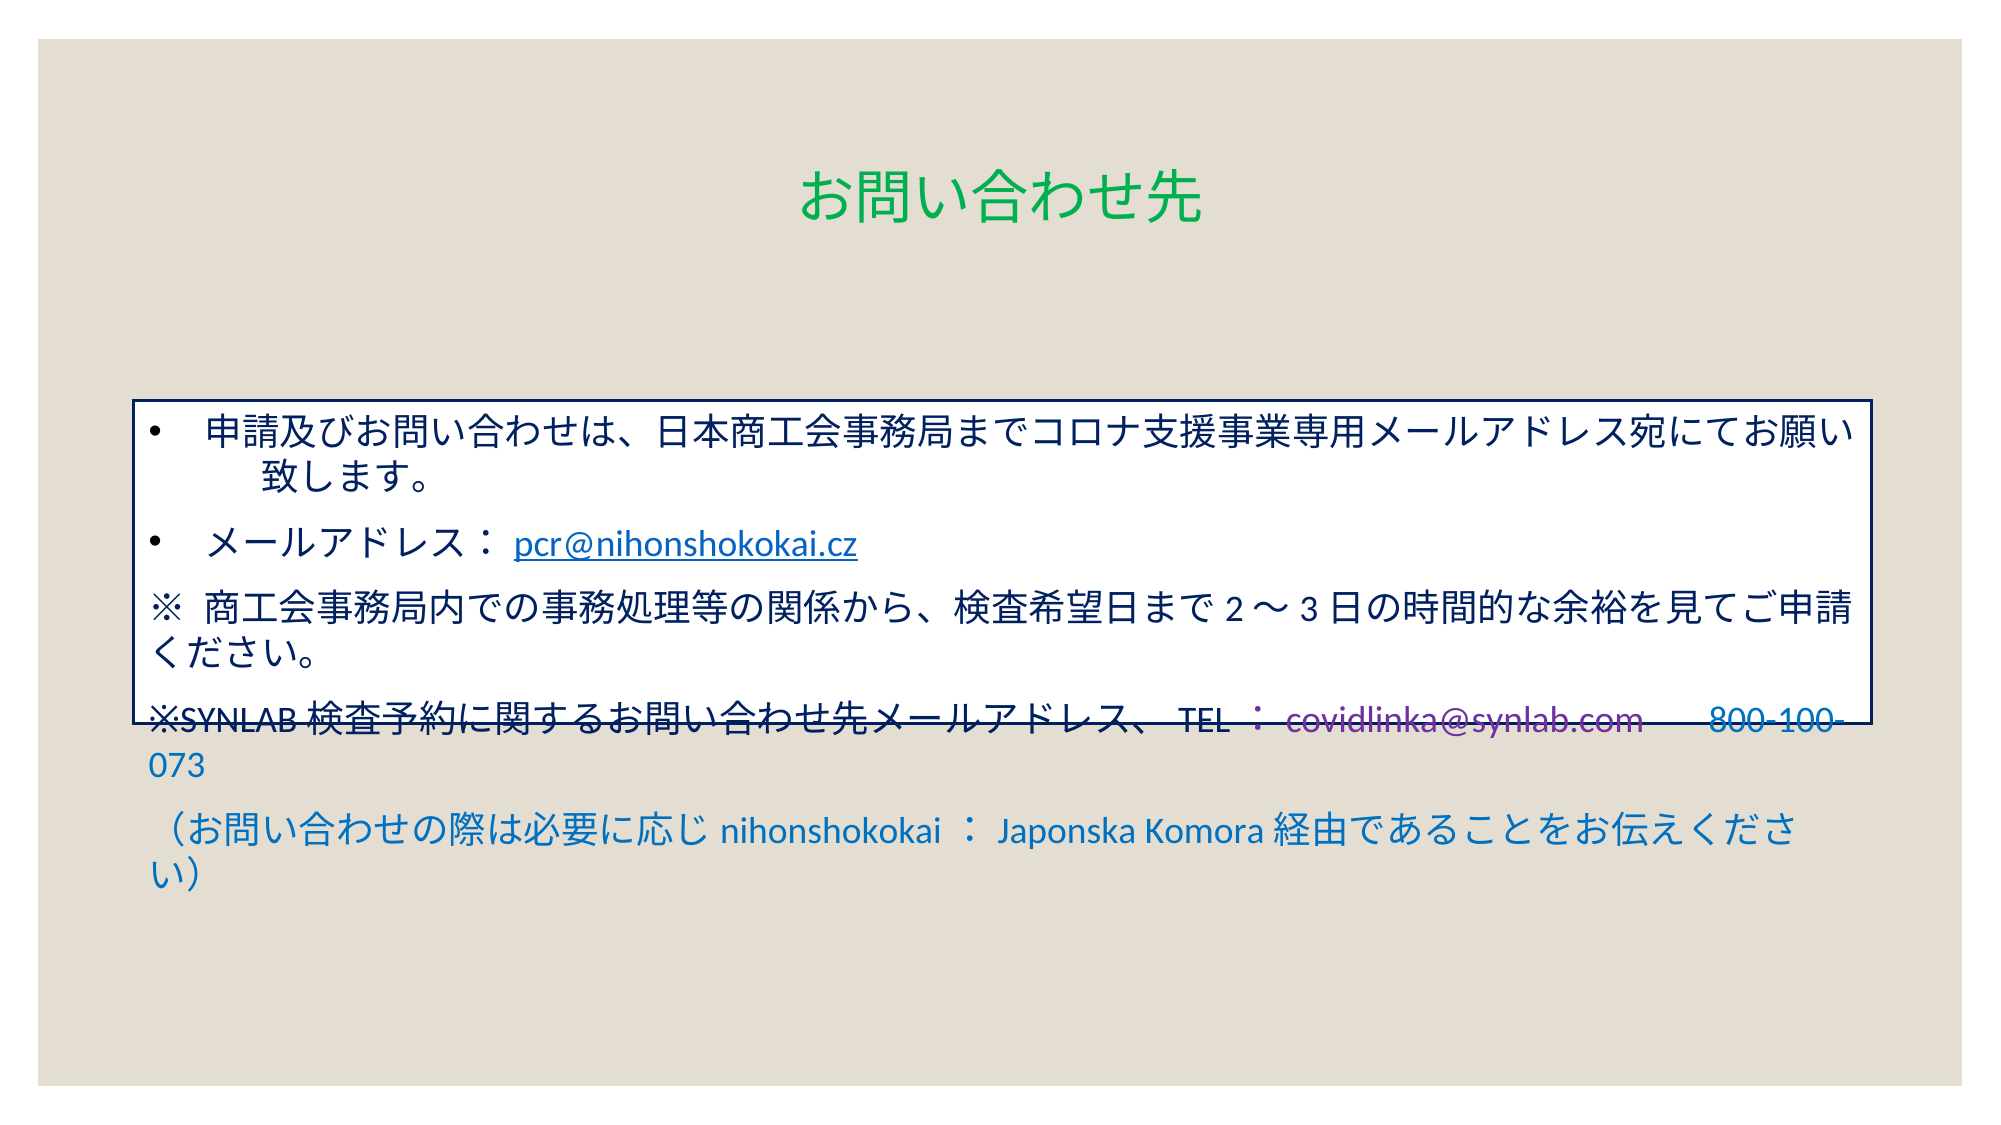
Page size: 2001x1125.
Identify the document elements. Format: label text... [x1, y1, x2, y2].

title お問い合わせ先 [212, 153, 1788, 247]
text_box 申請及びお問い合わせは、日本商工会事務局までコロナ支援事業専用メールアドレス宛にてお願い致します。 メールアドレス： pcr@nihonshokokai.cz ※ 商工会事務局内での事務処理等の関係から、検査希望日まで2～3日の時間的な余裕を見てご申請ください。 ※SYNLAB検査予約に関するお問い合わせ先メールアドレス、TEL：covidlinka@synlab.com 800-100-073 （お問い合わせの際は必要に応じnihonshokokai：Japonska Komora経由であることをお伝えください） [133, 400, 1872, 724]
